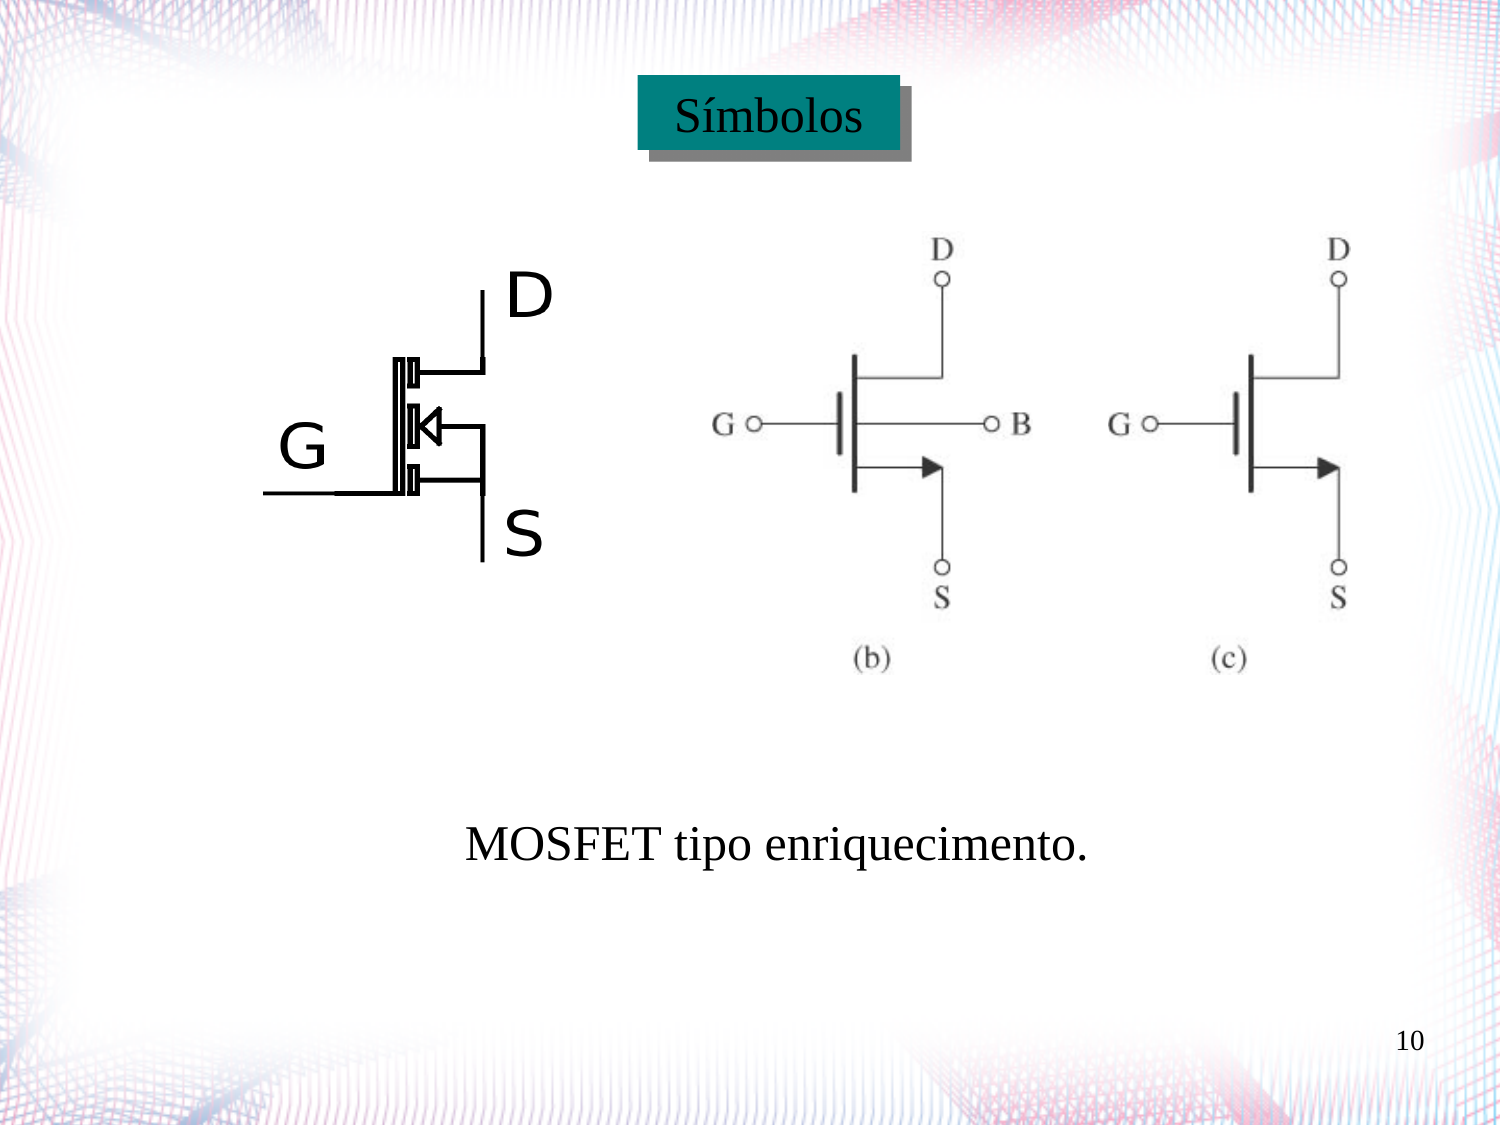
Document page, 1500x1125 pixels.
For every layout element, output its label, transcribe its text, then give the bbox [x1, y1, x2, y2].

text_box MOSFET tipo enriquecimento. [450, 802, 1126, 878]
picture [0, 0, 1500, 1125]
text_box Símbolos [637, 75, 901, 150]
